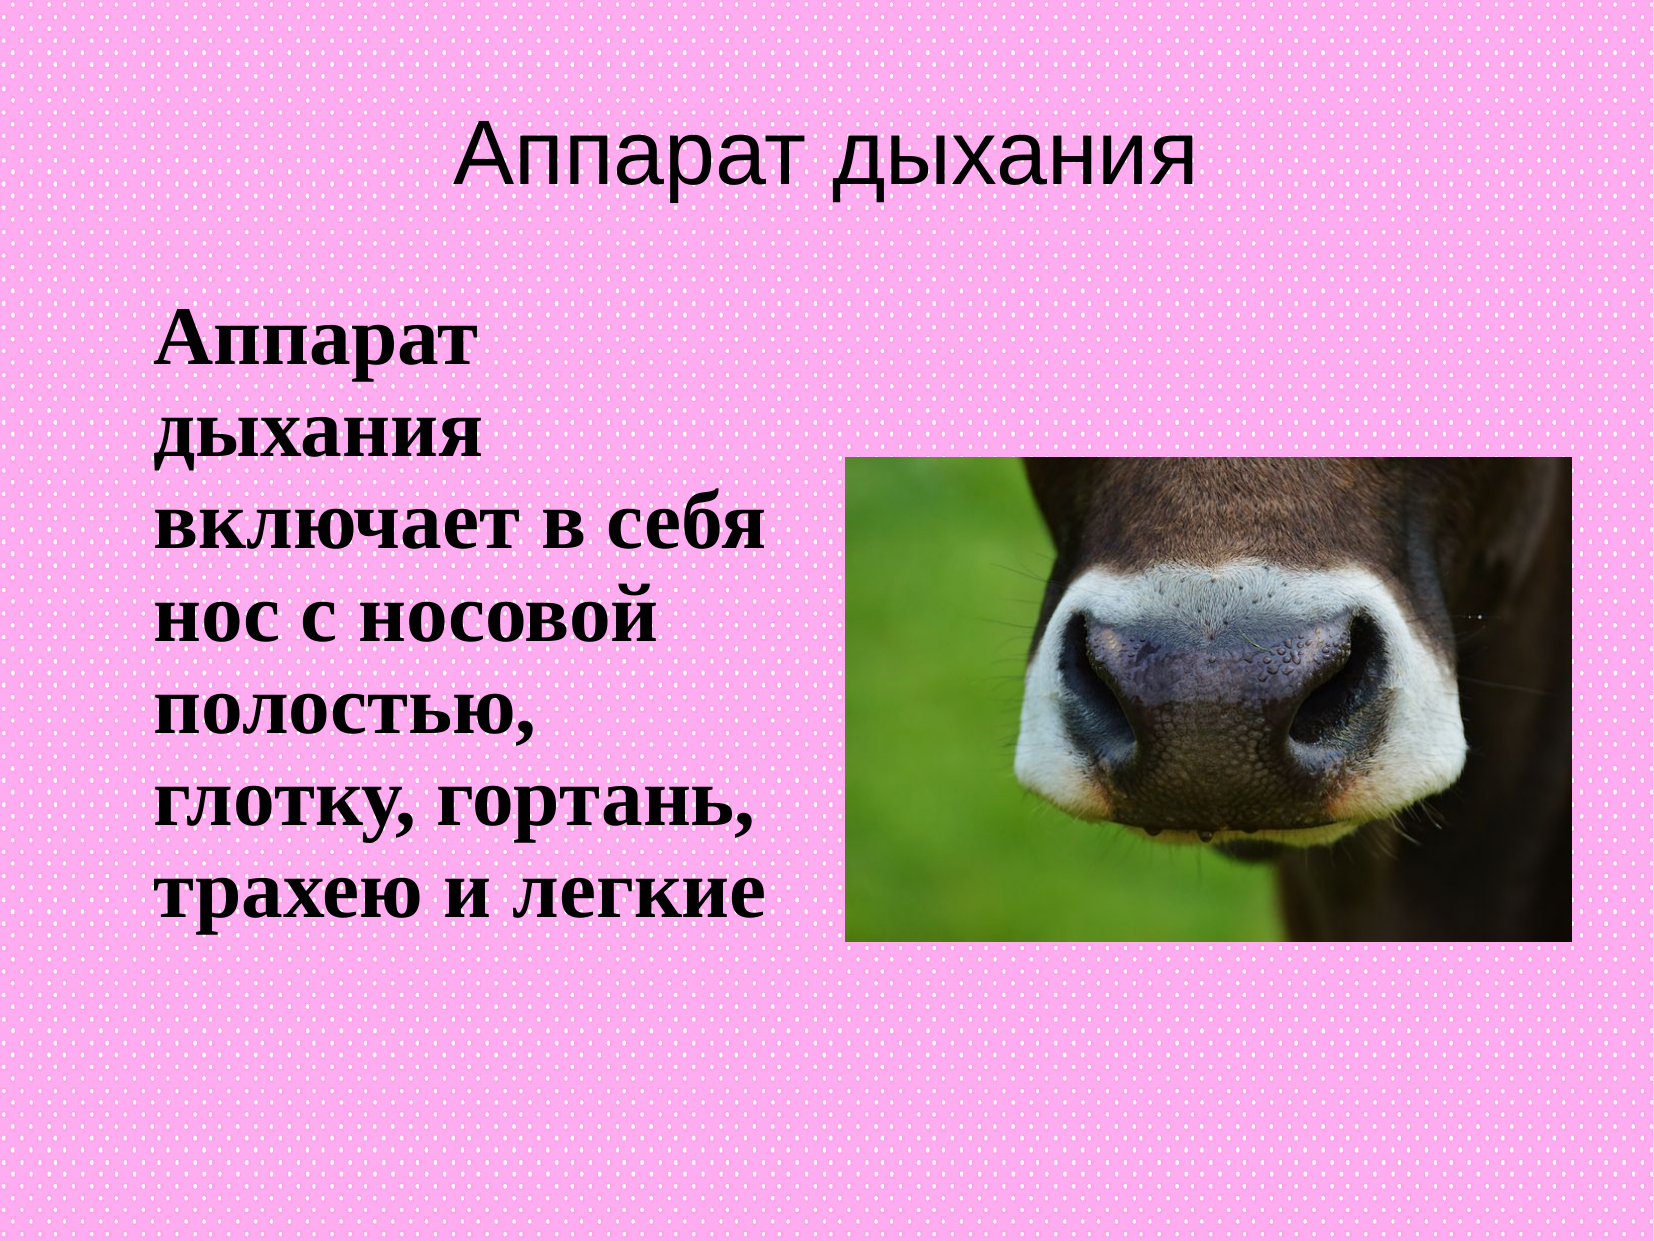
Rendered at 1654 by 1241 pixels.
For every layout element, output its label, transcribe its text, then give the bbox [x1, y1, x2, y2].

list Аппарат дыхания включает в себя нос с носовой полостью, глотку, гортань, трахею и легкие [82, 290, 809, 1109]
title Аппарат дыхания [82, 49, 1571, 257]
picture [0, 0, 1654, 1241]
